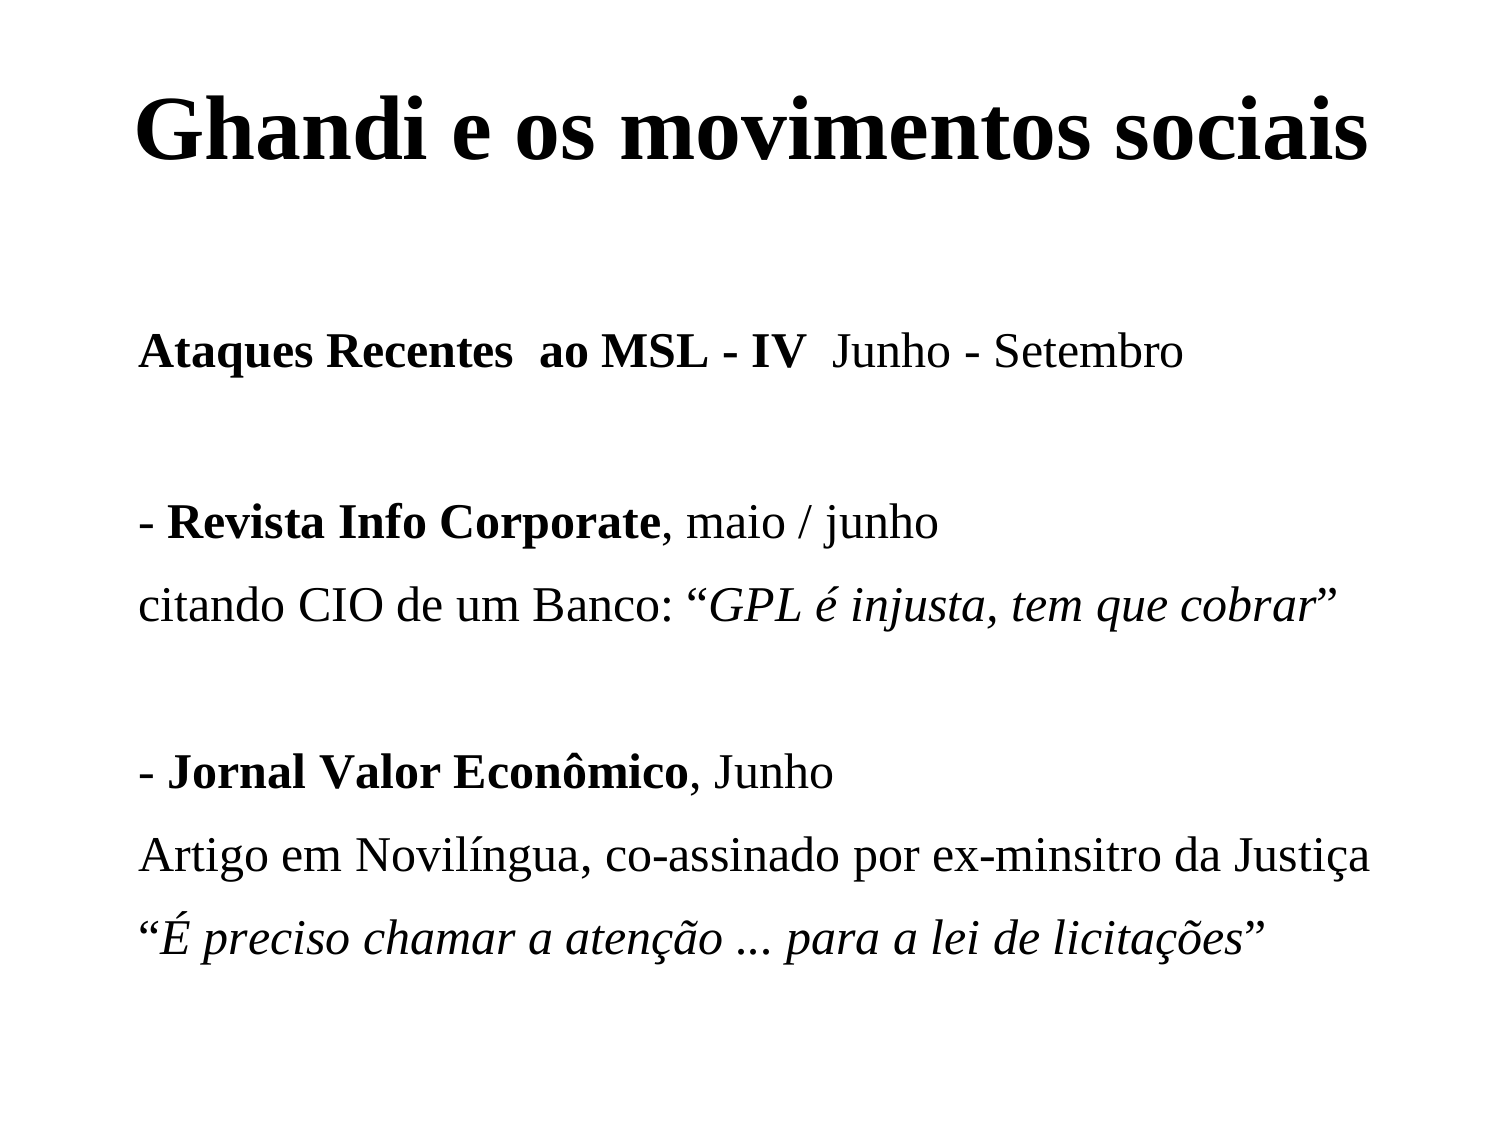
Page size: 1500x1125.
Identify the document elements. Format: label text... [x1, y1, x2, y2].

text_box Ataques Recentes ao MSL - IV Junho - Setembro - Revista Info Corporate, maio / junho citando CIO de um Banco: “GPL é injusta, tem que cobrar” - Jornal Valor Econômico, Junho Artigo em Novilíngua, co-assinado por ex-minsitro da Justiça “É preciso chamar a atenção ... para a lei de licitações” [123, 283, 1400, 974]
title Ghandi e os movimentos sociais [87, 52, 1416, 307]
